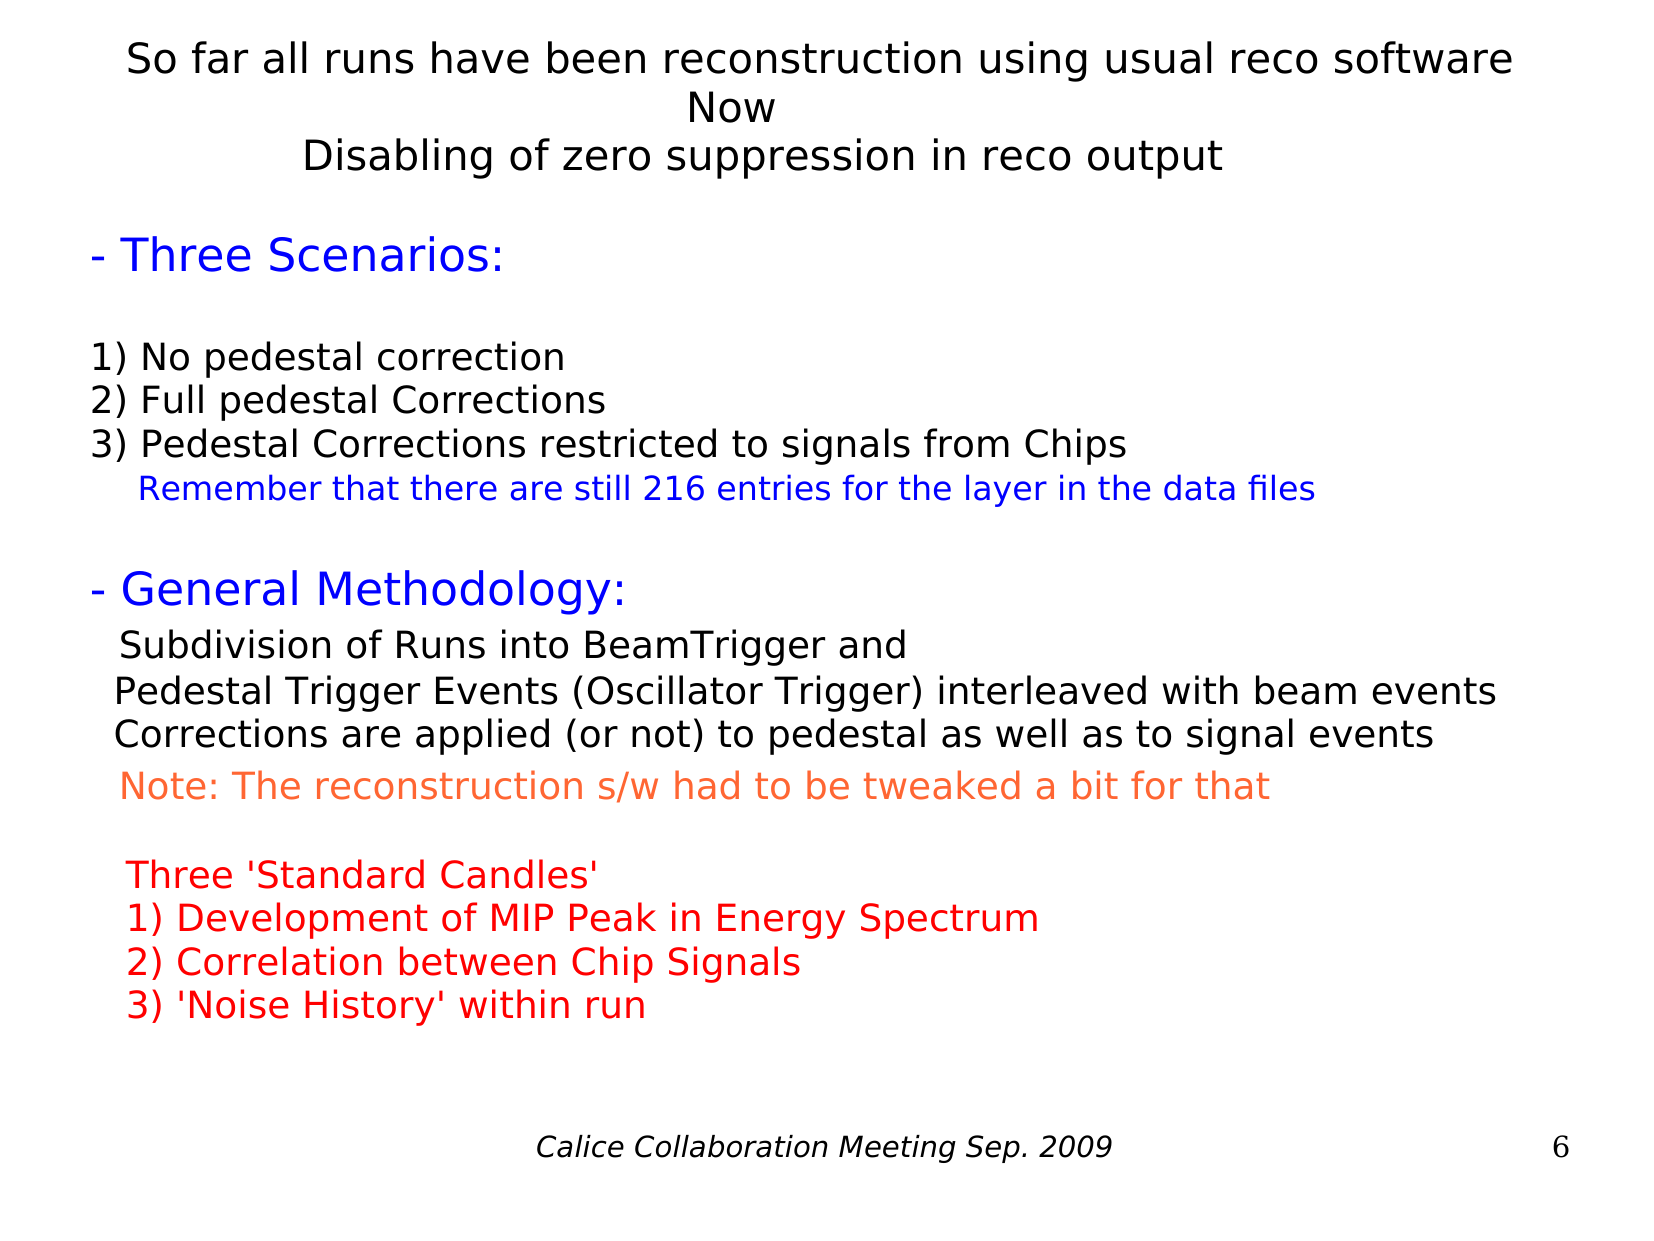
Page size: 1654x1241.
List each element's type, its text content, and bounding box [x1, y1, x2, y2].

text_box So far all runs have been reconstruction using usual reco software Now Disabling of zero suppression in reco output - Three Scenarios: 1) No pedestal correction 2) Full pedestal Corrections 3) Pedestal Corrections restricted to signals from Chips Remember that there are still 216 entries for the layer in the data files - General Methodology: Subdivision of Runs into BeamTrigger and Pedestal Trigger Events (Oscillator Trigger) interleaved with beam events Corrections are applied (or not) to pedestal as well as to signal events Note: The reconstruction s/w had to be tweaked a bit for that Three 'Standard Candles' 1) Development of MIP Peak in Energy Spectrum 2) Correlation between Chip Signals 3) 'Noise History' within run [75, 27, 1526, 1035]
